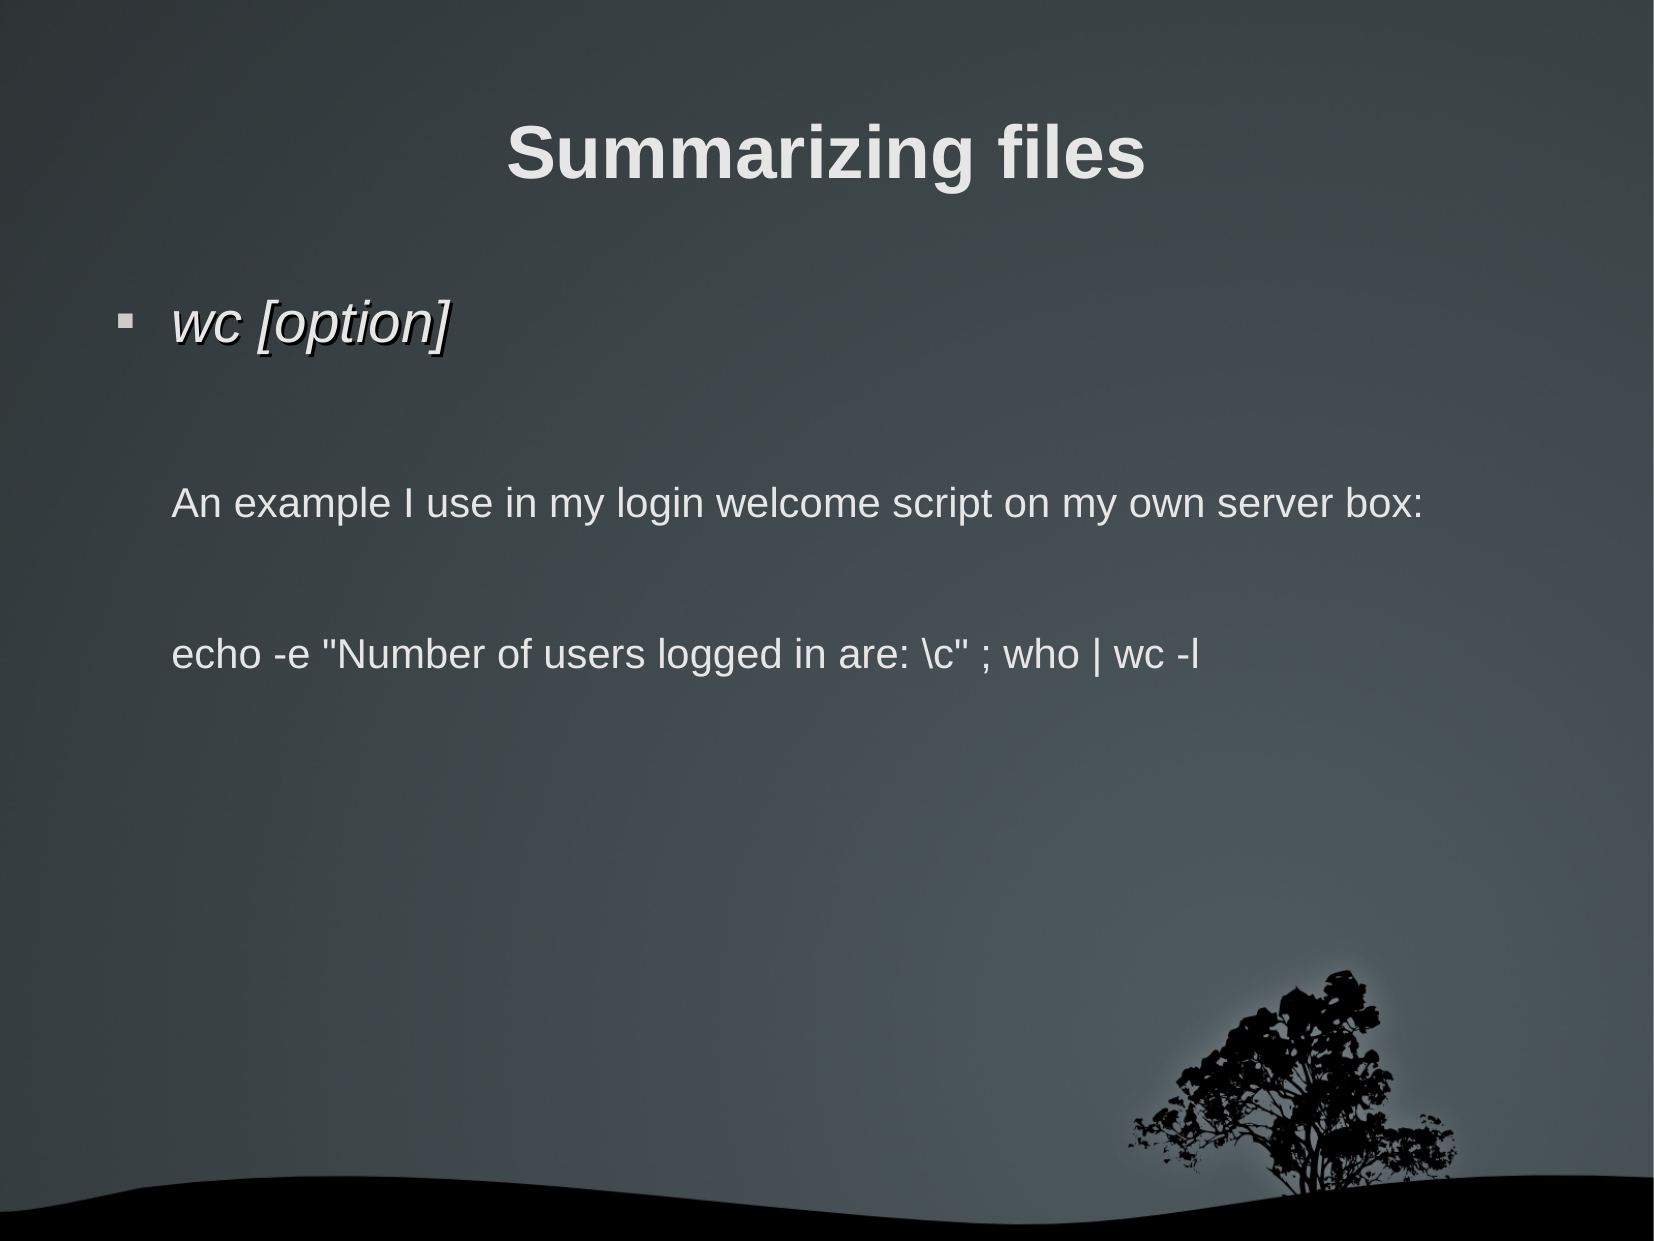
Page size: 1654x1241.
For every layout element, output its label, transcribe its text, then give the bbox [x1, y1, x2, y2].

picture [0, 0, 1654, 1241]
title Summarizing files [82, 56, 1571, 250]
list wc [option] An example I use in my login welcome script on my own server box: echo -e "Number of users logged in are: \c" ; who | wc -l [82, 290, 1571, 1094]
